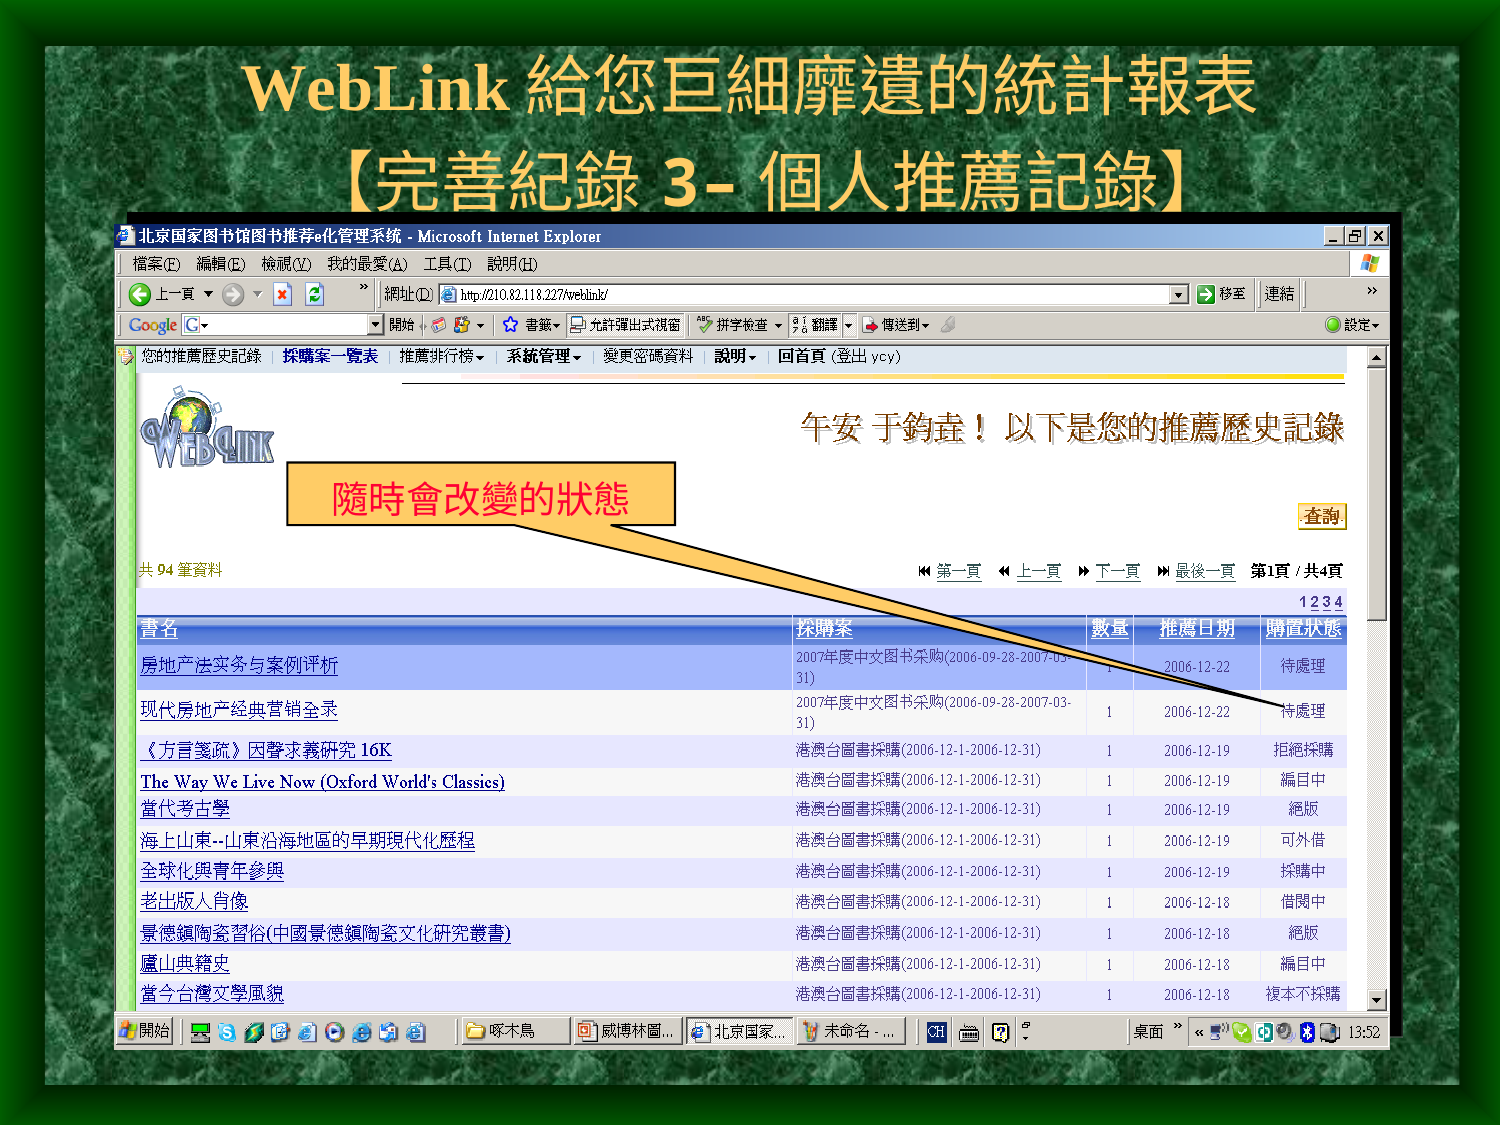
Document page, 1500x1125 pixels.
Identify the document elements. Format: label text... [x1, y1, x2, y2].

picture [44, 46, 1460, 1085]
text_box 隨時會改變的狀態 [287, 462, 1285, 707]
title WebLink給您巨細靡遺的統計報表 【完善紀錄3–個人推薦記錄】 [112, 41, 1388, 218]
